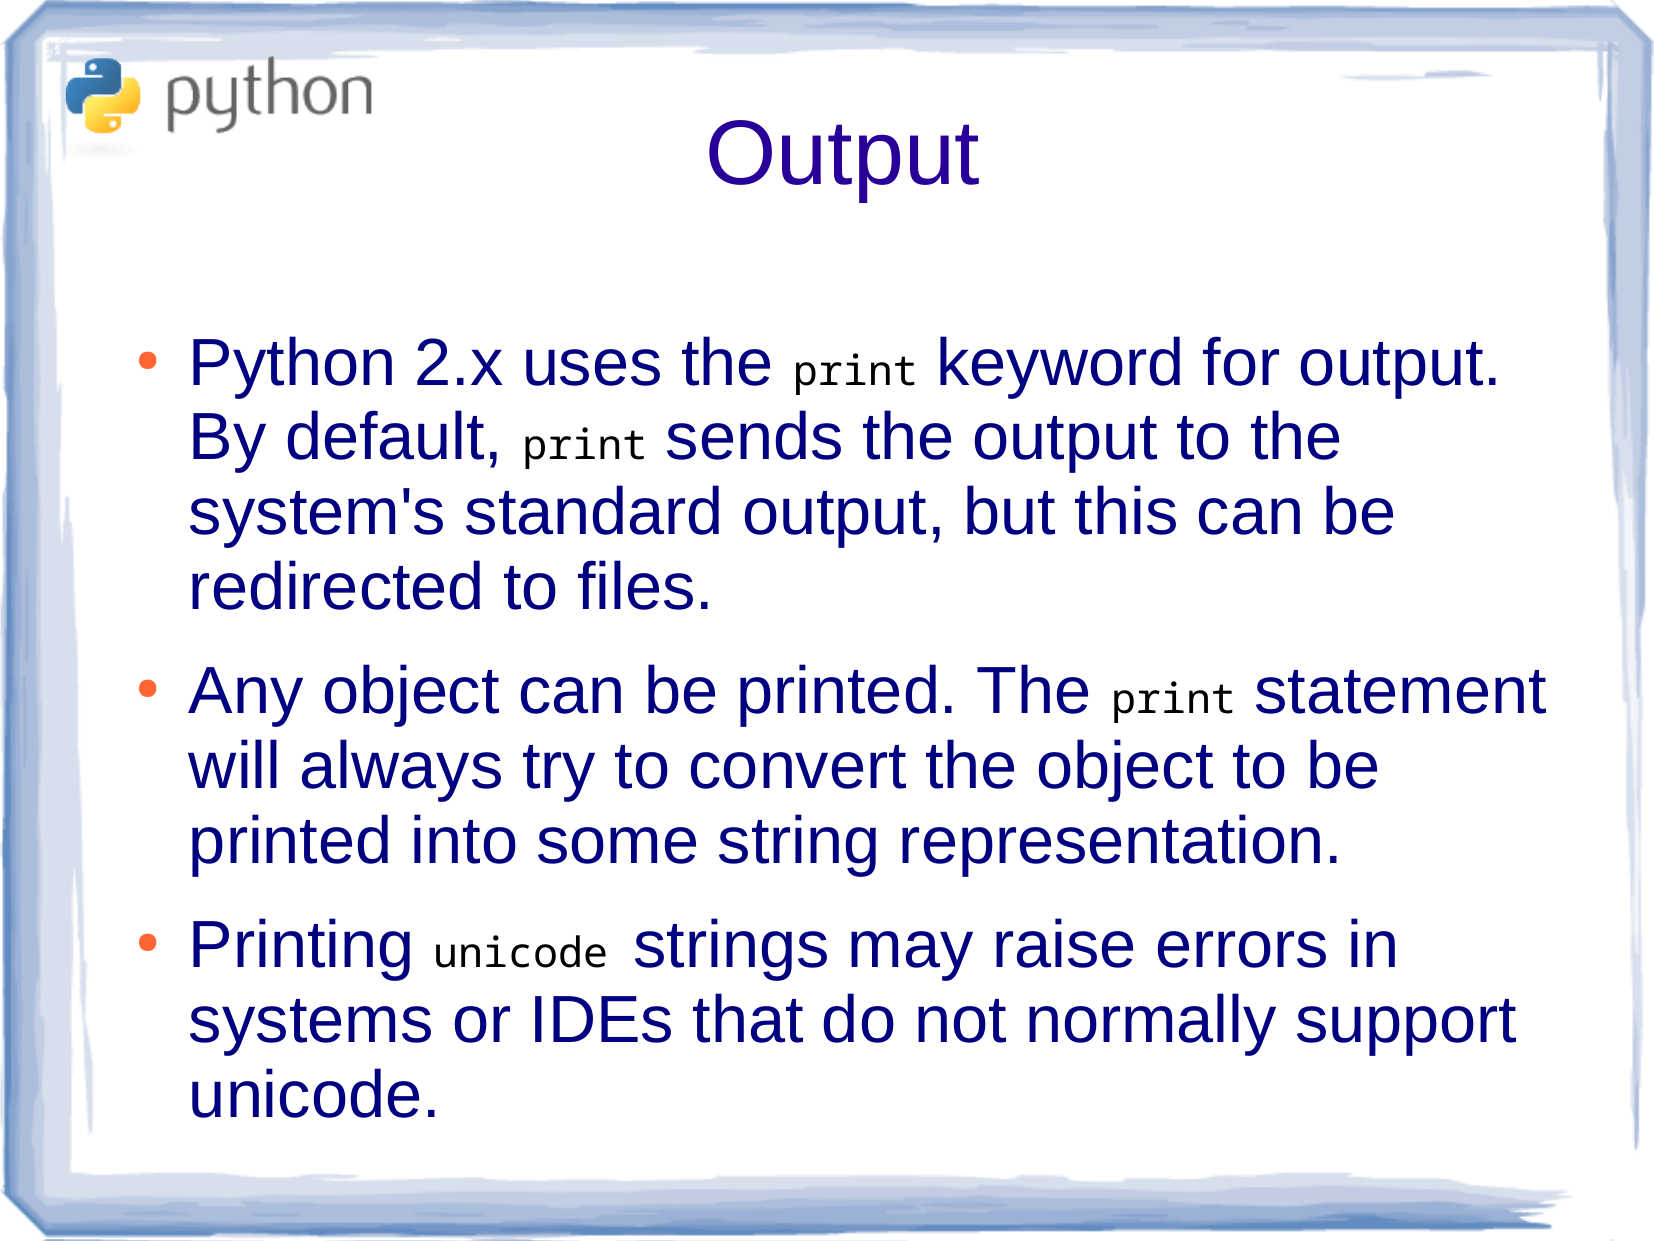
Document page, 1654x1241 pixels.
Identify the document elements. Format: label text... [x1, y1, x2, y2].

list Python 2.x uses the print keyword for output. By default, print sends the output to the system's standard output, but this can be redirected to files. Any object can be printed. The print statement will always try to convert the object to be printed into some string representation. Printing unicode strings may raise errors in systems or IDEs that do not normally support unicode. [118, 324, 1571, 1132]
picture [0, 0, 1654, 1241]
title Output [82, 49, 1571, 257]
